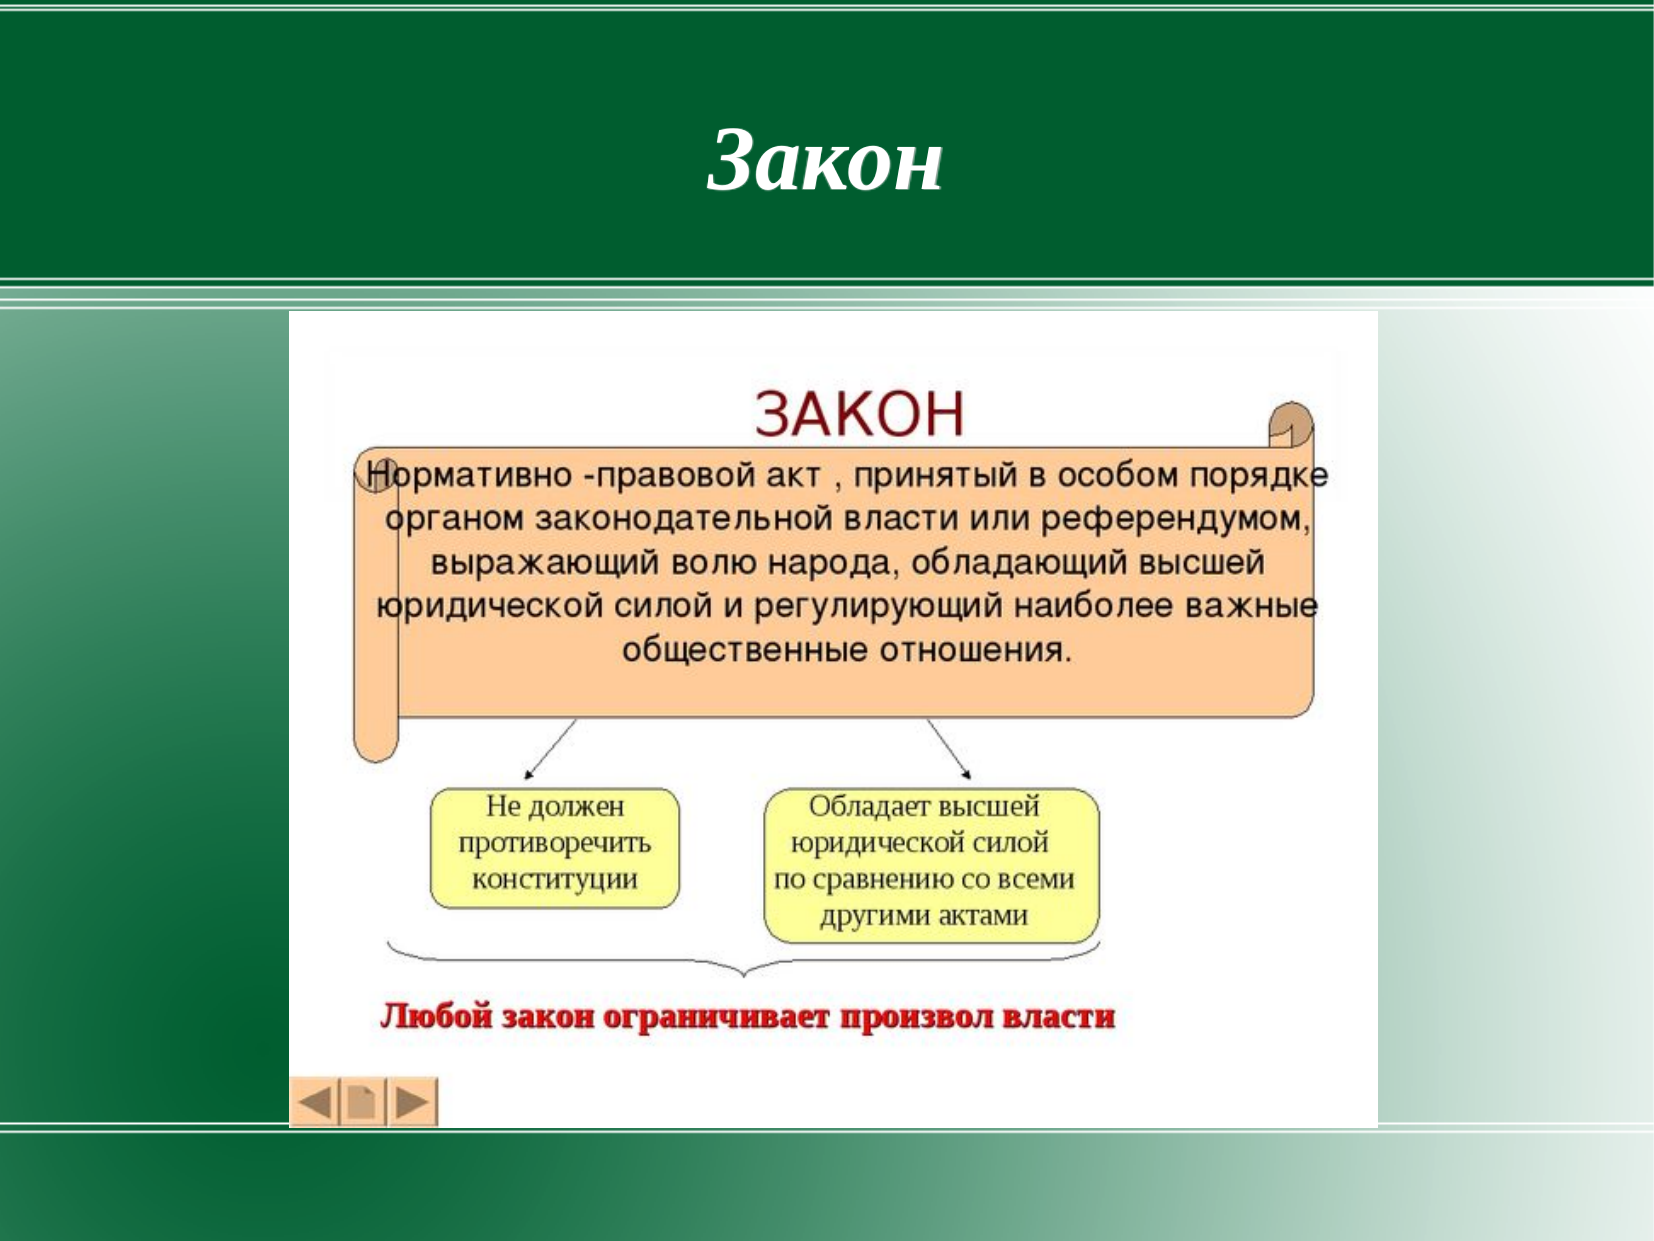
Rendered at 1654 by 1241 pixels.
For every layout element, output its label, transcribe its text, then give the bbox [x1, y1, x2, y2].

picture [289, 311, 1378, 1128]
title Закон [82, 49, 1571, 257]
